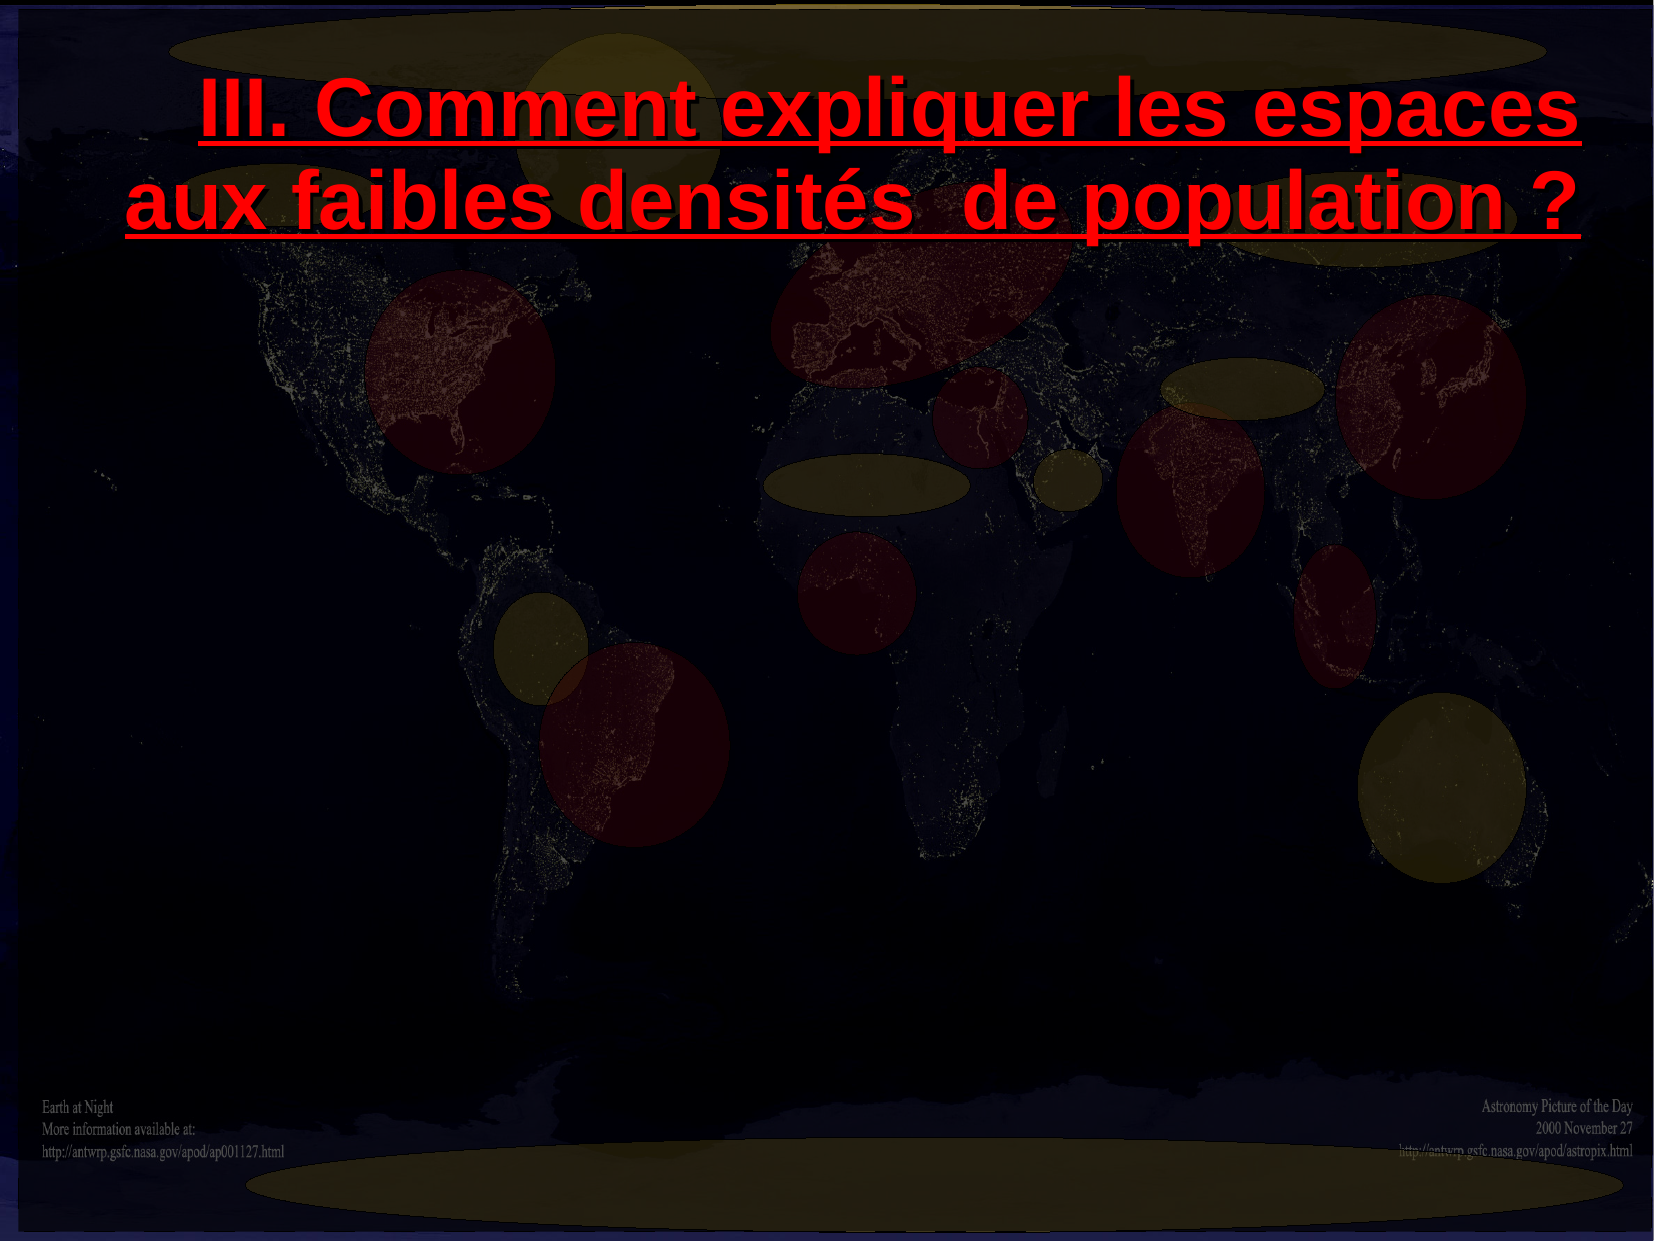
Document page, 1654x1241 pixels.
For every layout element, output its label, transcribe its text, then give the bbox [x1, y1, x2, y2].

text_box [18, 3, 1652, 1233]
picture [0, 5, 1654, 1241]
text_box III. Comment expliquer les espaces aux faibles densités de population ? [58, 61, 1649, 248]
